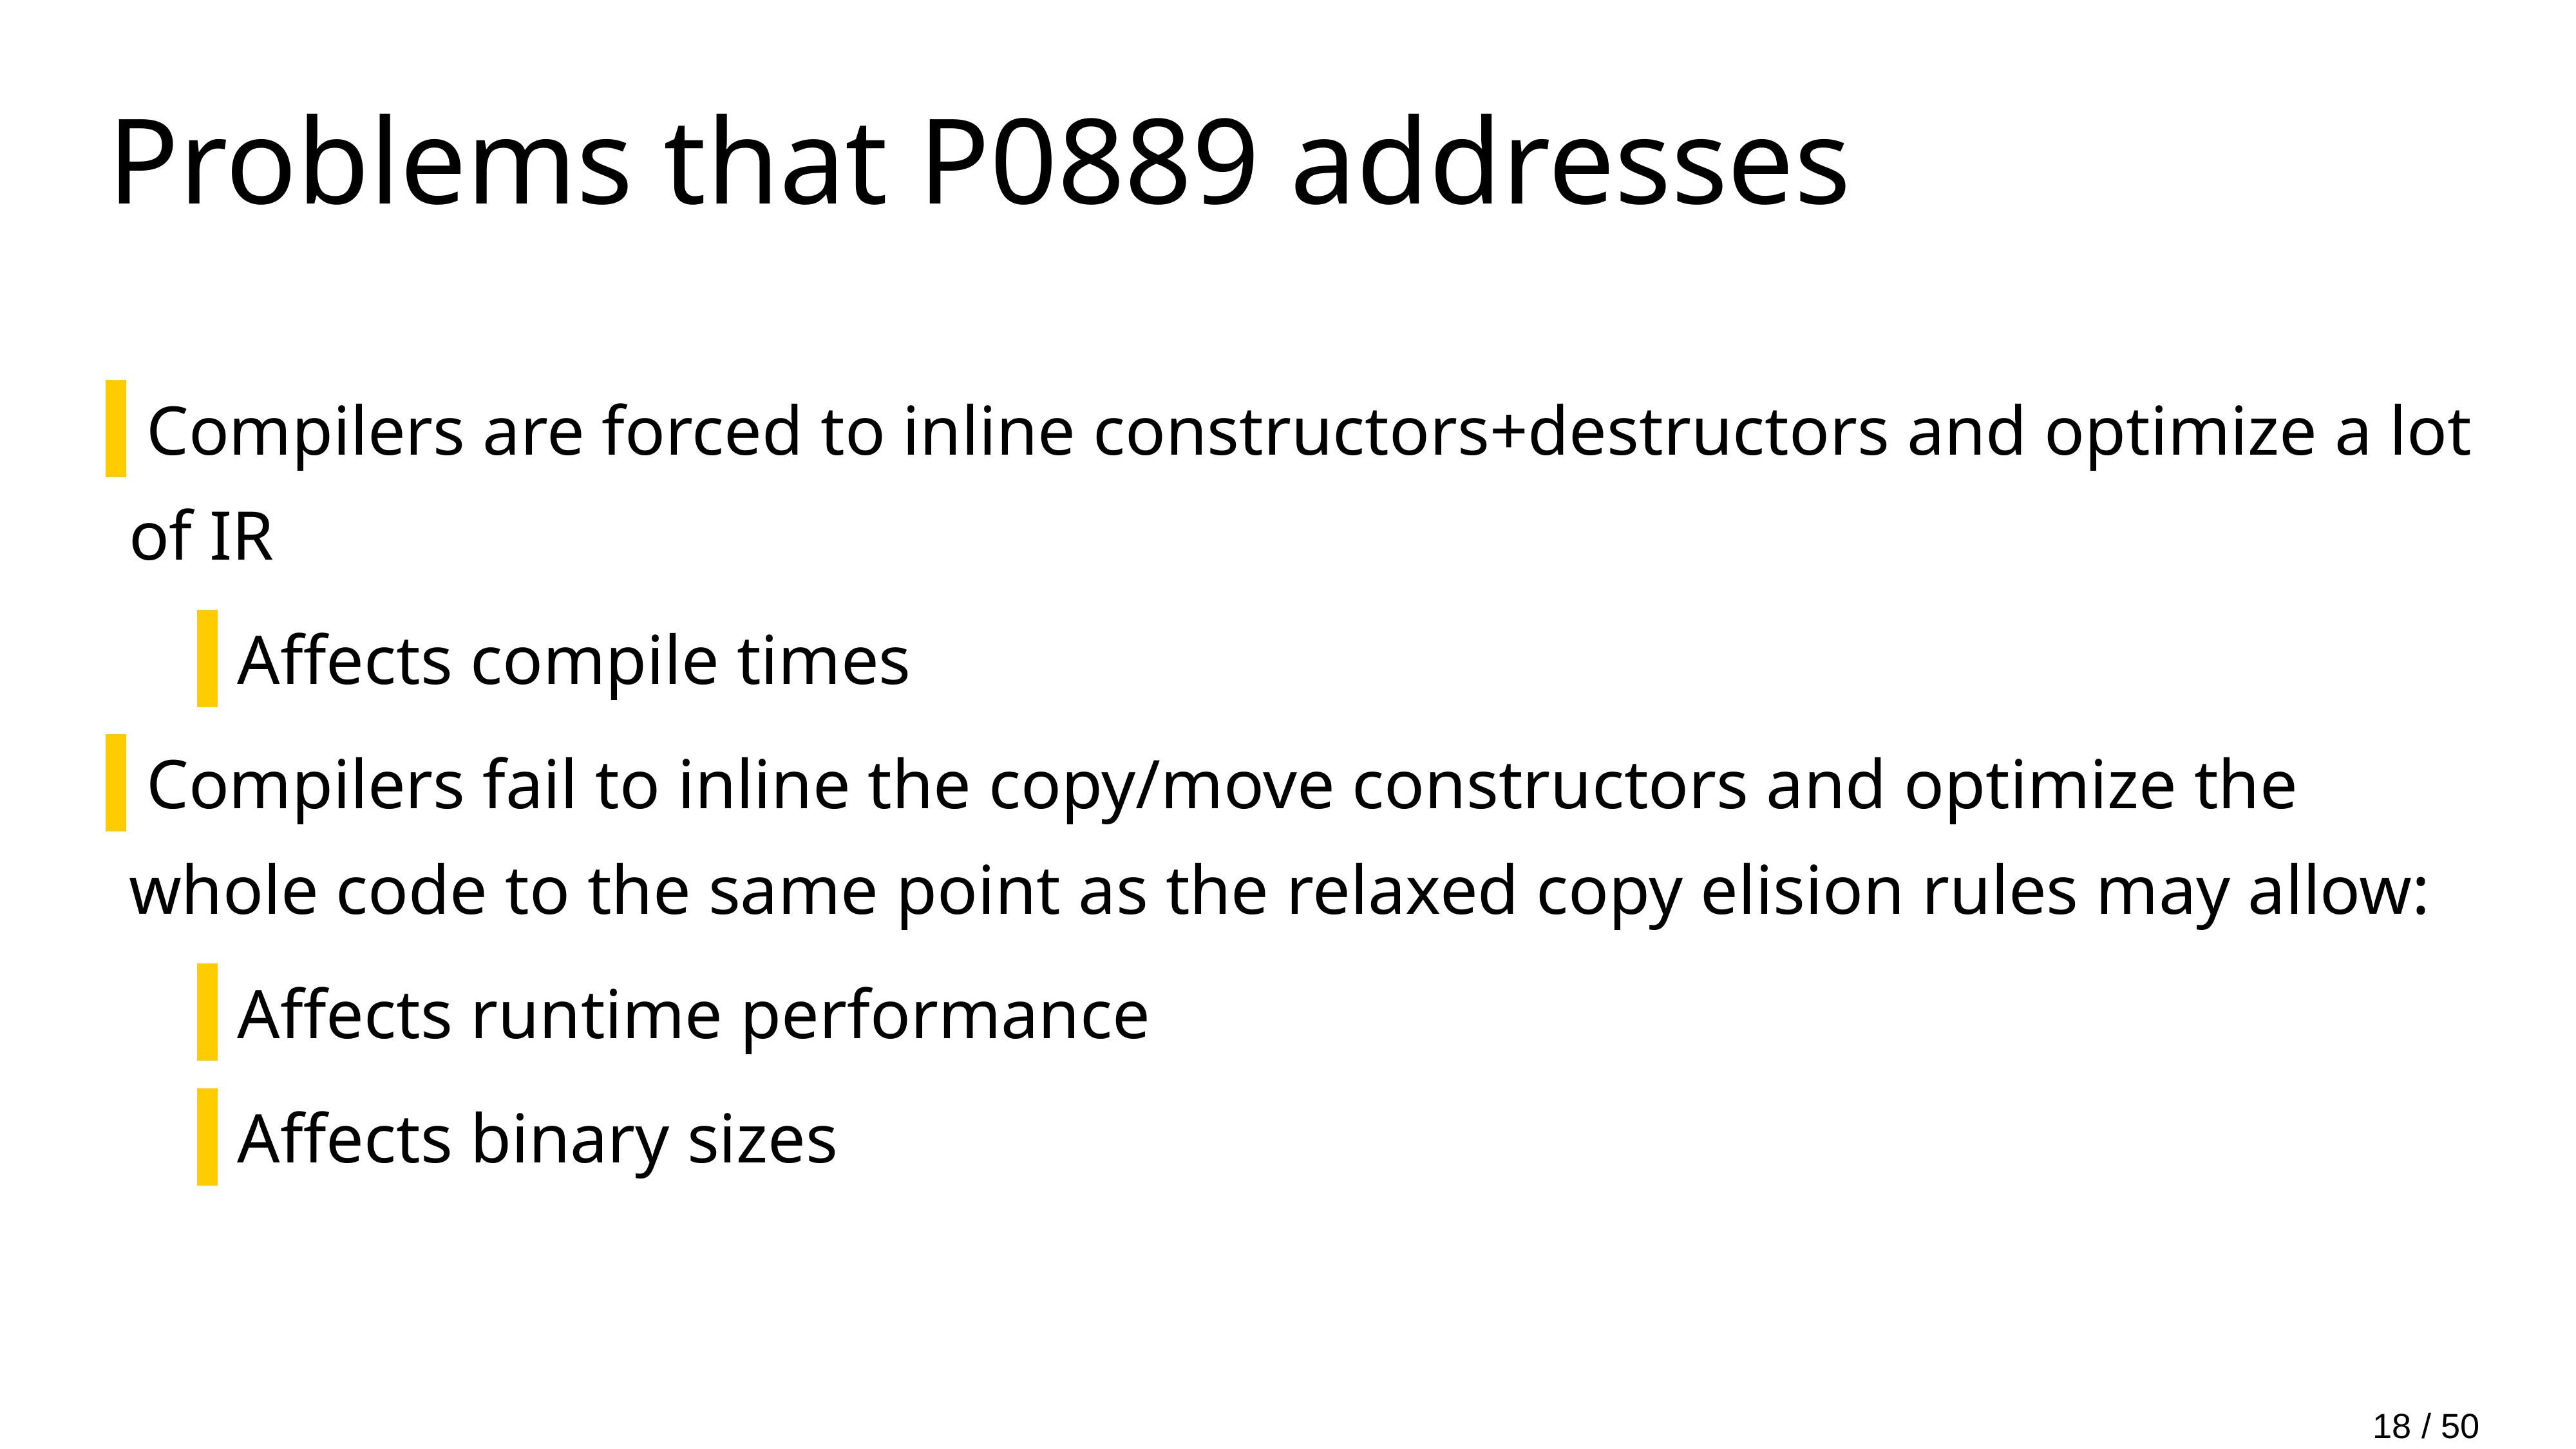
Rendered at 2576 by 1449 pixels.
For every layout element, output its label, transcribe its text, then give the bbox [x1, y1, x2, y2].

title Problems that P0889 addresses [108, 80, 2468, 242]
text_box <number> / 50 [2363, 1402, 2576, 1449]
text_box Compilers are forced to inline constructors+destructors and optimize a lot of IR Affects compile times Compilers fail to inline the copy/move constructors and optimize the whole code to the same point as the relaxed copy elision rules may allow: Affects runtime performance Affects binary sizes [96, 364, 2512, 1419]
